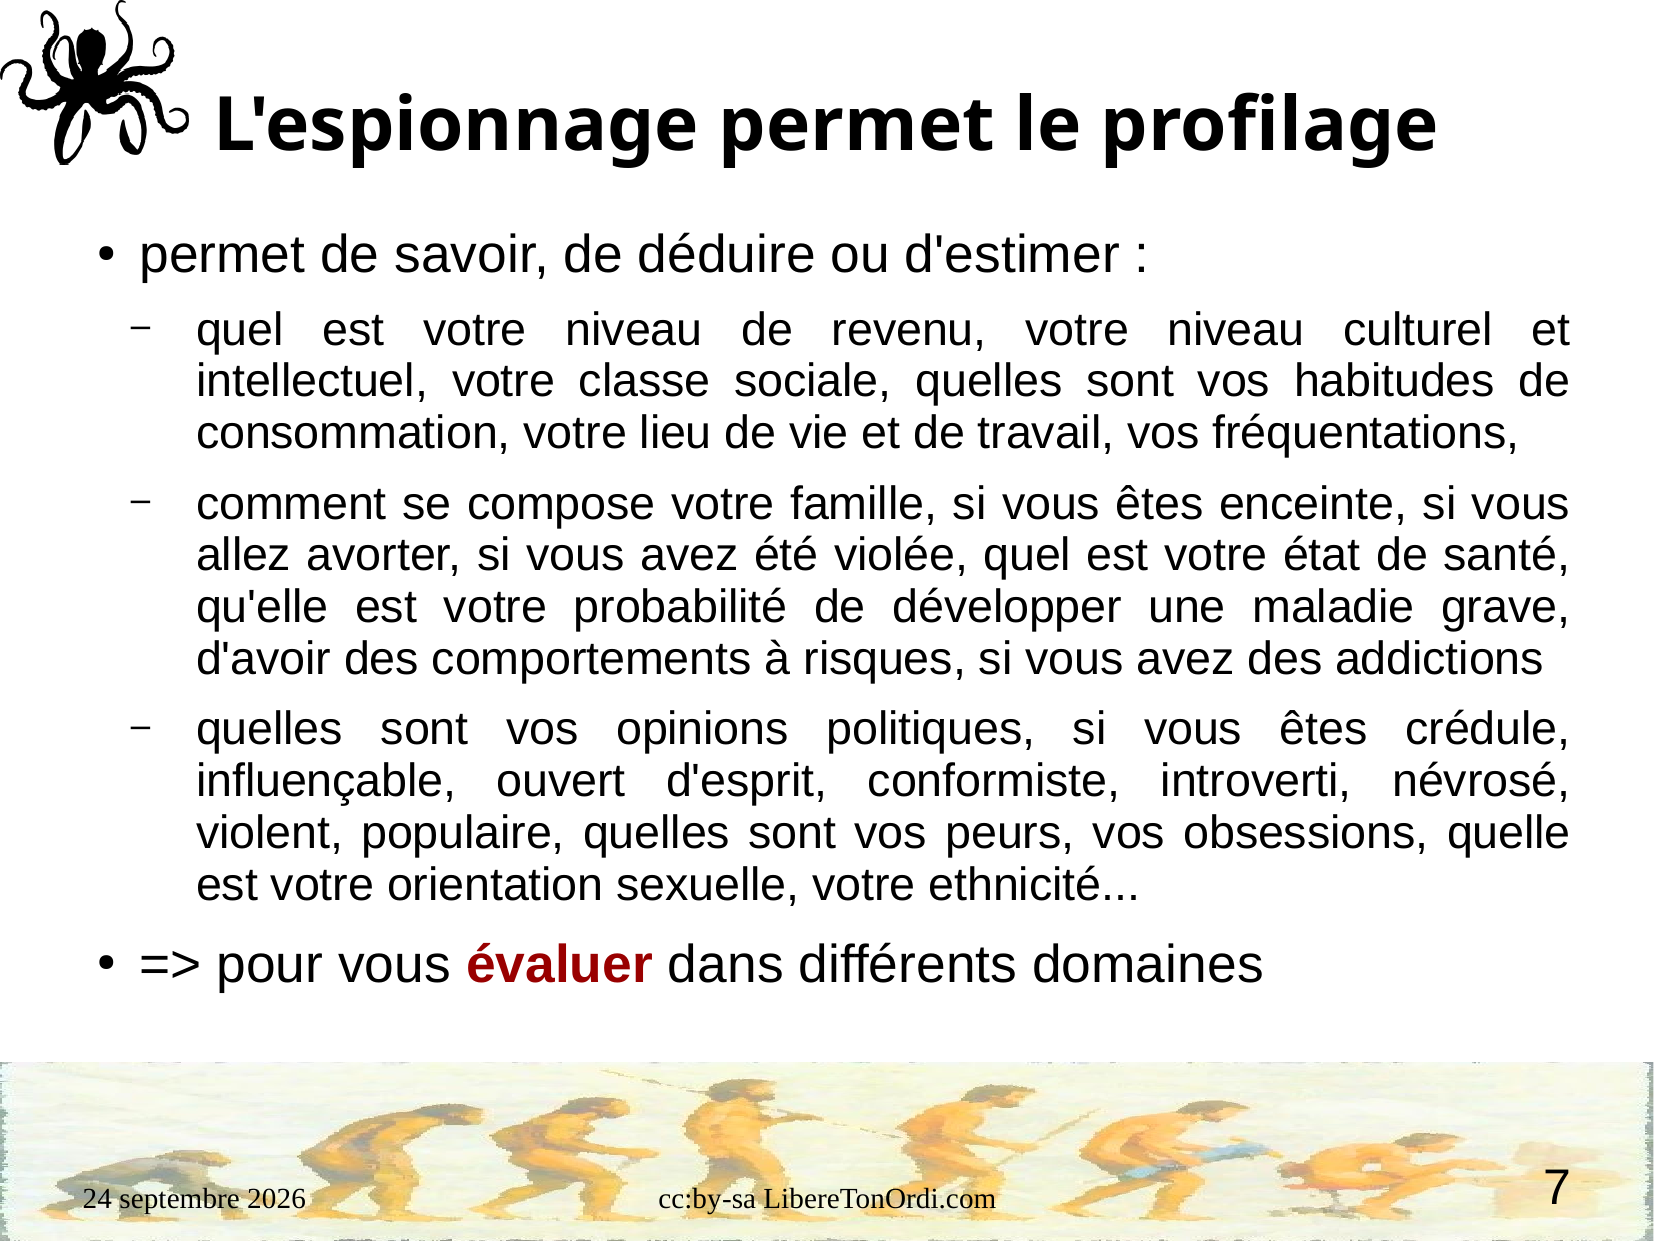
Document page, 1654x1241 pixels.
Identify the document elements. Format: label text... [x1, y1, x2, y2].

picture [0, 0, 189, 165]
list permet de savoir, de déduire ou d'estimer : quel est votre niveau de revenu, votre niveau culturel et intellectuel, votre classe sociale, quelles sont vos habitudes de consommation, votre lieu de vie et de travail, vos fréquentations, comment se compose votre famille, si vous êtes enceinte, si vous allez avorter, si vous avez été violée, quel est votre état de santé, qu'elle est votre probabilité de développer une maladie grave, d'avoir des comportements à risques, si vous avez des addictions quelles sont vos opinions politiques, si vous êtes crédule, influençable, ouvert d'esprit, conformiste, introverti, névrosé, violent, populaire, quelles sont vos peurs, vos obsessions, quelle est votre orientation sexuelle, votre ethnicité... => pour vous évaluer dans différents domaines [82, 224, 1571, 1010]
title L'espionnage permet le profilage [82, 47, 1571, 196]
picture [0, 1062, 1654, 1241]
